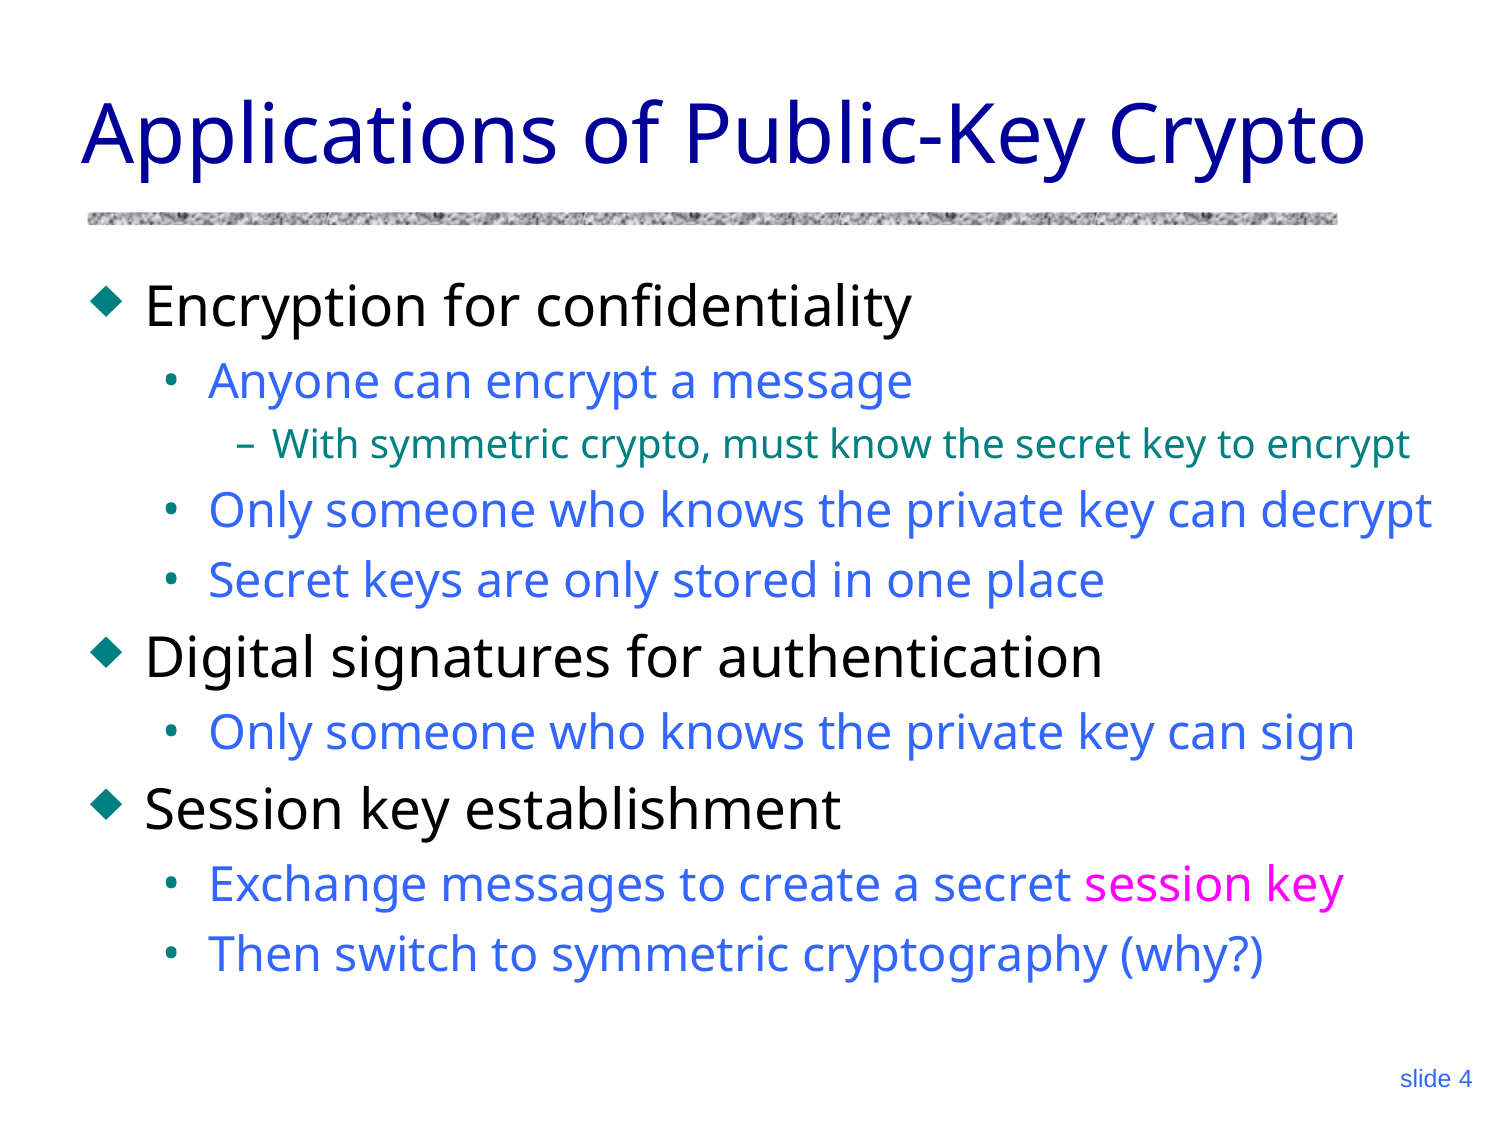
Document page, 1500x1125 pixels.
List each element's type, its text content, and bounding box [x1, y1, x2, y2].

list Encryption for confidentiality Anyone can encrypt a message With symmetric crypto, must know the secret key to encrypt Only someone who knows the private key can decrypt Secret keys are only stored in one place Digital signatures for authentication Only someone who knows the private key can sign Session key establishment Exchange messages to create a secret session key Then switch to symmetric cryptography (why?) [74, 262, 1450, 1075]
text_box slide <number> [1174, 1025, 1488, 1101]
picture [87, 212, 1338, 226]
title Applications of Public-Key Crypto [66, 37, 1450, 188]
